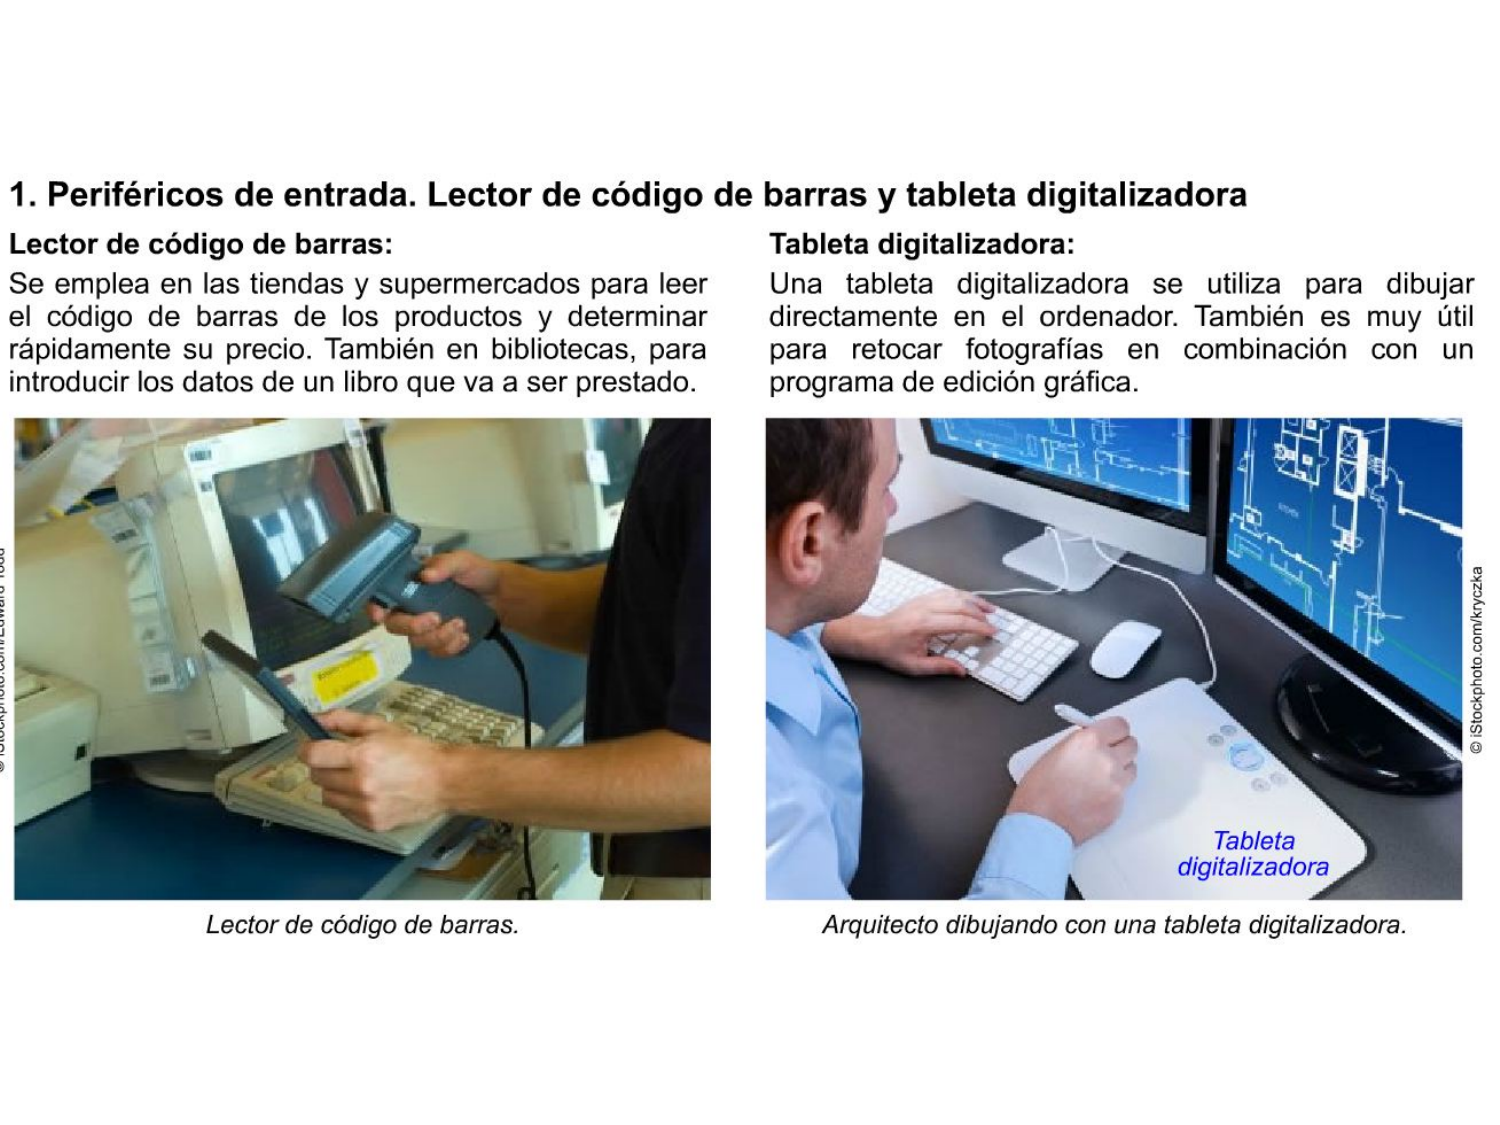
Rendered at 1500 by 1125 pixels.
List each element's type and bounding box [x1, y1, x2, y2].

picture [0, 155, 1500, 970]
